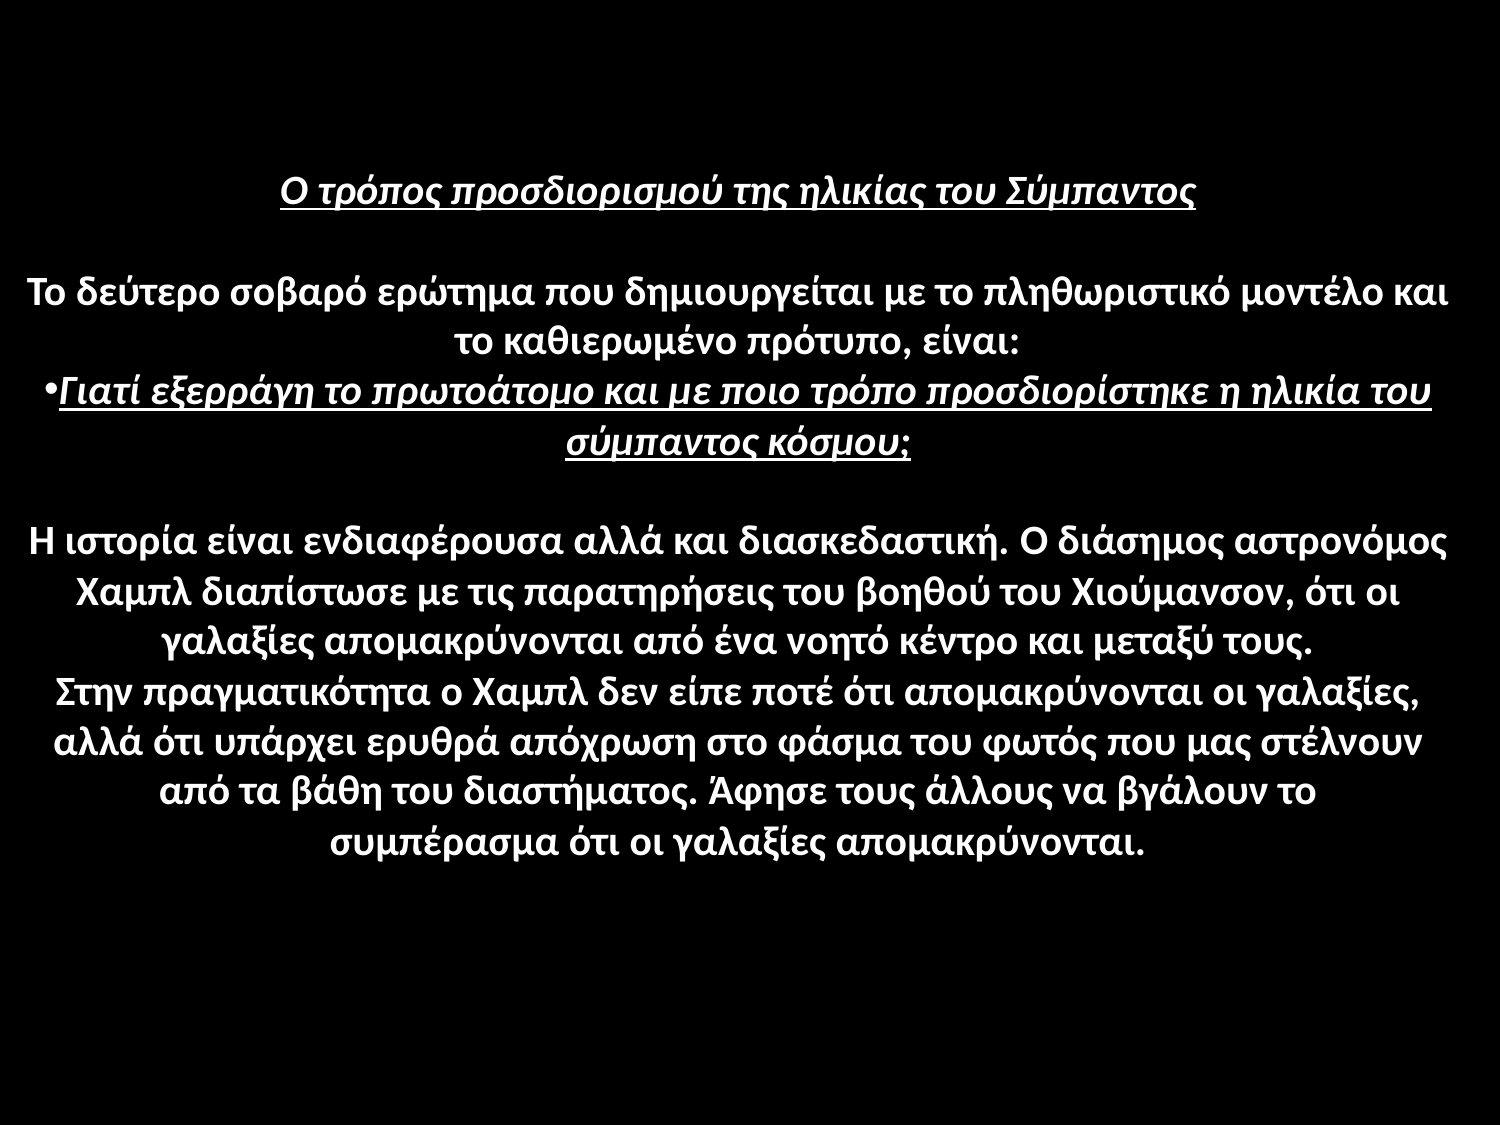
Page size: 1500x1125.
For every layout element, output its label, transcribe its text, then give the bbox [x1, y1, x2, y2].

text_box Ο τρόπος προσδιορισμού της ηλικίας του Σύμπαντος Το δεύτερο σοβαρό ερώτημα που δημιουργείται με το πληθωριστικό μοντέλο και το καθιερωμένο πρότυπο, είναι: Γιατί εξερράγη το πρωτοάτομο και με ποιο τρόπο προσδιορίστηκε η ηλικία του σύμπαντος κόσμου; Η ιστορία είναι ενδιαφέρουσα αλλά και διασκεδαστική. Ο διάσημος αστρονόμος Χαμπλ διαπίστωσε με τις παρατηρήσεις του βοηθού του Χιούμανσον, ότι οι γαλαξίες απομακρύνονται από ένα νοητό κέντρο και μεταξύ τους. Στην πραγματικότητα ο Χαμπλ δεν είπε ποτέ ότι απομακρύνονται οι γαλαξίες, αλλά ότι υπάρχει ερυθρά απόχρωση στο φάσμα του φωτός που μας στέλνουν από τα βάθη του διαστήματος. Άφησε τους άλλους να βγάλουν το συμπέρασμα ότι οι γαλαξίες απομακρύνονται. [0, 155, 1477, 871]
